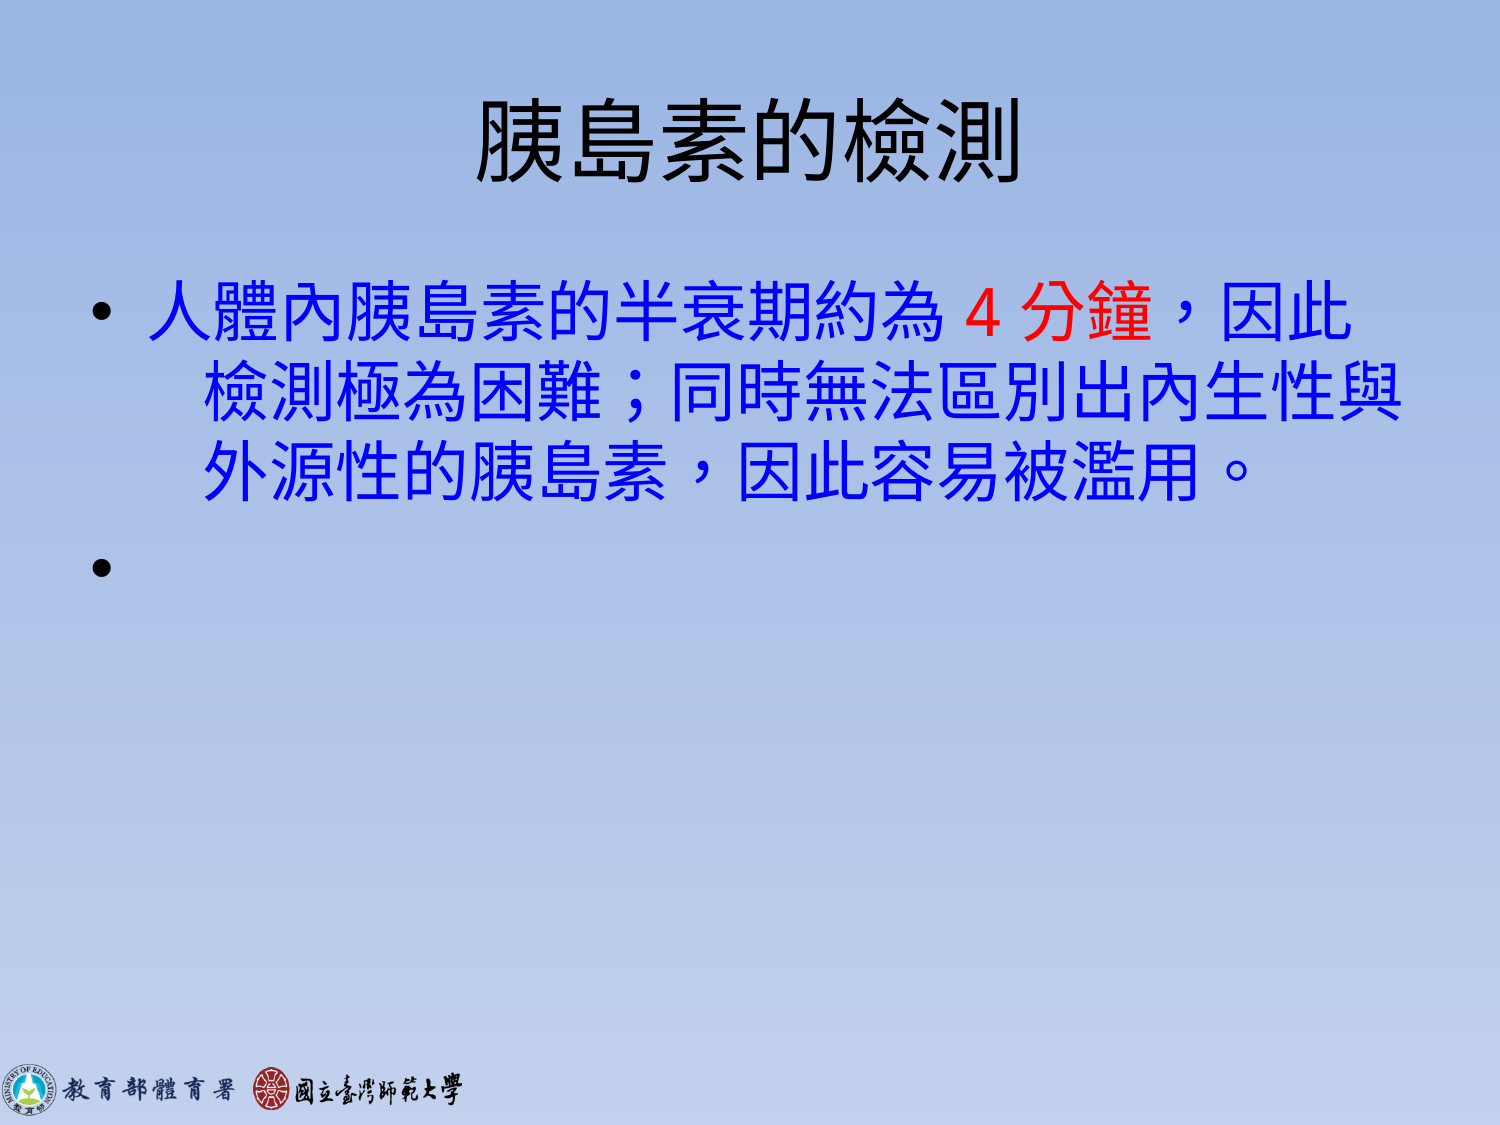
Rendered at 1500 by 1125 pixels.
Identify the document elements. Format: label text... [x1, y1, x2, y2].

list 人體內胰島素的半衰期約為4分鐘，因此檢測極為困難；同時無法區別出內生性與外源性的胰島素，因此容易被濫用。 [75, 262, 1426, 1005]
title 胰島素的檢測 [75, 45, 1426, 233]
